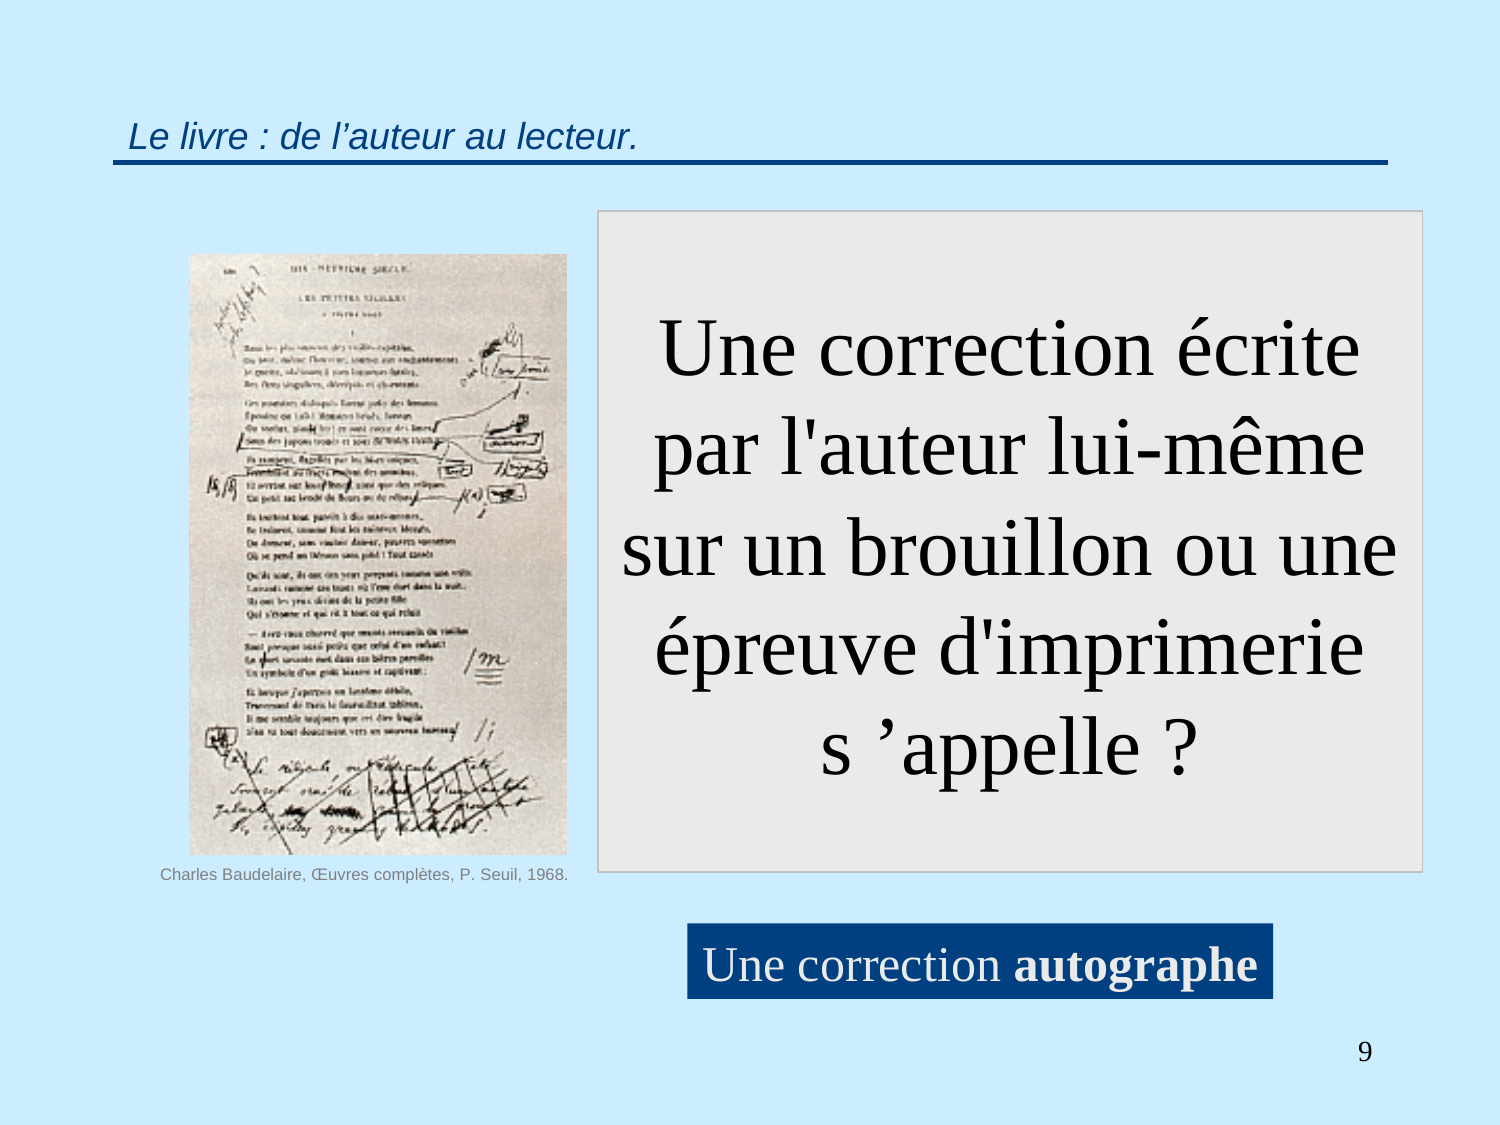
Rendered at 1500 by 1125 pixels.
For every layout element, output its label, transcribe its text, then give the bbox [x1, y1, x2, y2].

text_box Charles Baudelaire, Œuvres complètes, P. Seuil, 1968. [145, 856, 585, 892]
text_box Une correction autographe [687, 923, 1274, 999]
text_box Le livre : de l’auteur au lecteur. [113, 104, 655, 160]
picture [189, 254, 567, 855]
title Une correction écrite par l'auteur lui-même sur un brouillon ou une épreuve d'imprimerie s ’appelle ? [598, 210, 1423, 873]
